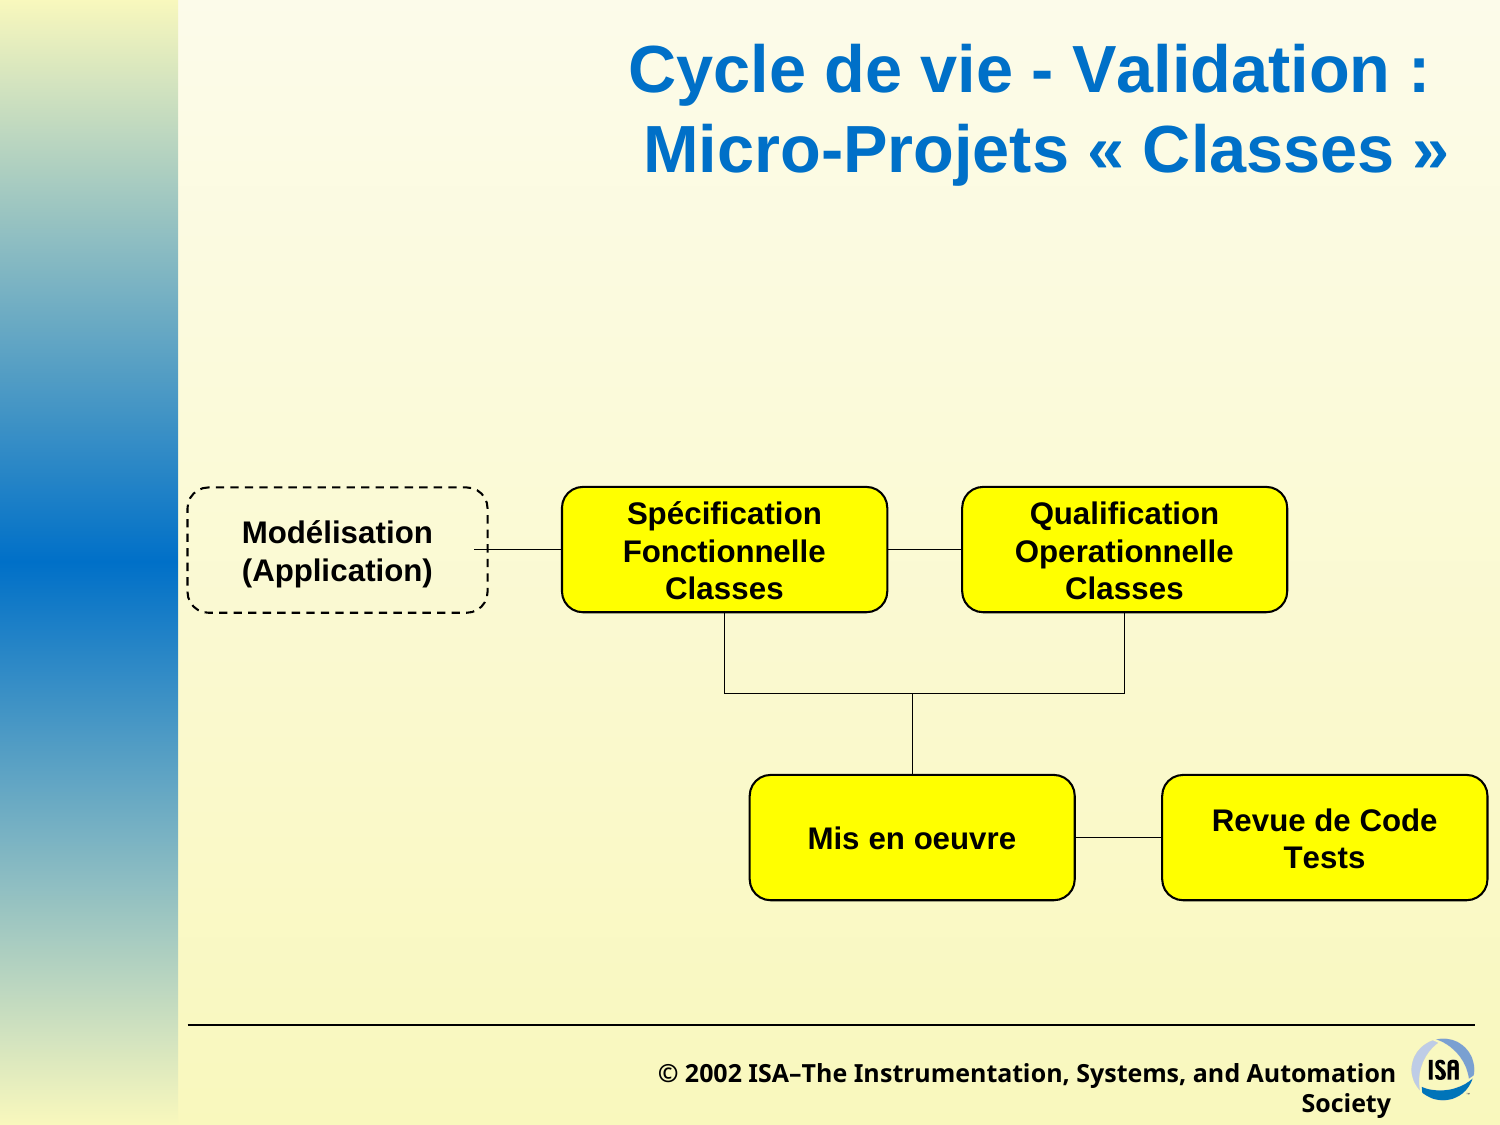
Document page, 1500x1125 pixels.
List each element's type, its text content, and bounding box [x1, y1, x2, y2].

text_box Mis en oeuvre [749, 774, 1075, 901]
text_box Spécification Fonctionnelle Classes [561, 486, 888, 613]
picture [1410, 1037, 1476, 1102]
title Cycle de vie - Validation : Micro-Projets « Classes » [24, 12, 1466, 201]
text_box Qualification Operationnelle Classes [962, 486, 1288, 613]
text_box Revue de Code Tests [1162, 774, 1488, 901]
text_box Modélisation (Application) [187, 487, 488, 613]
